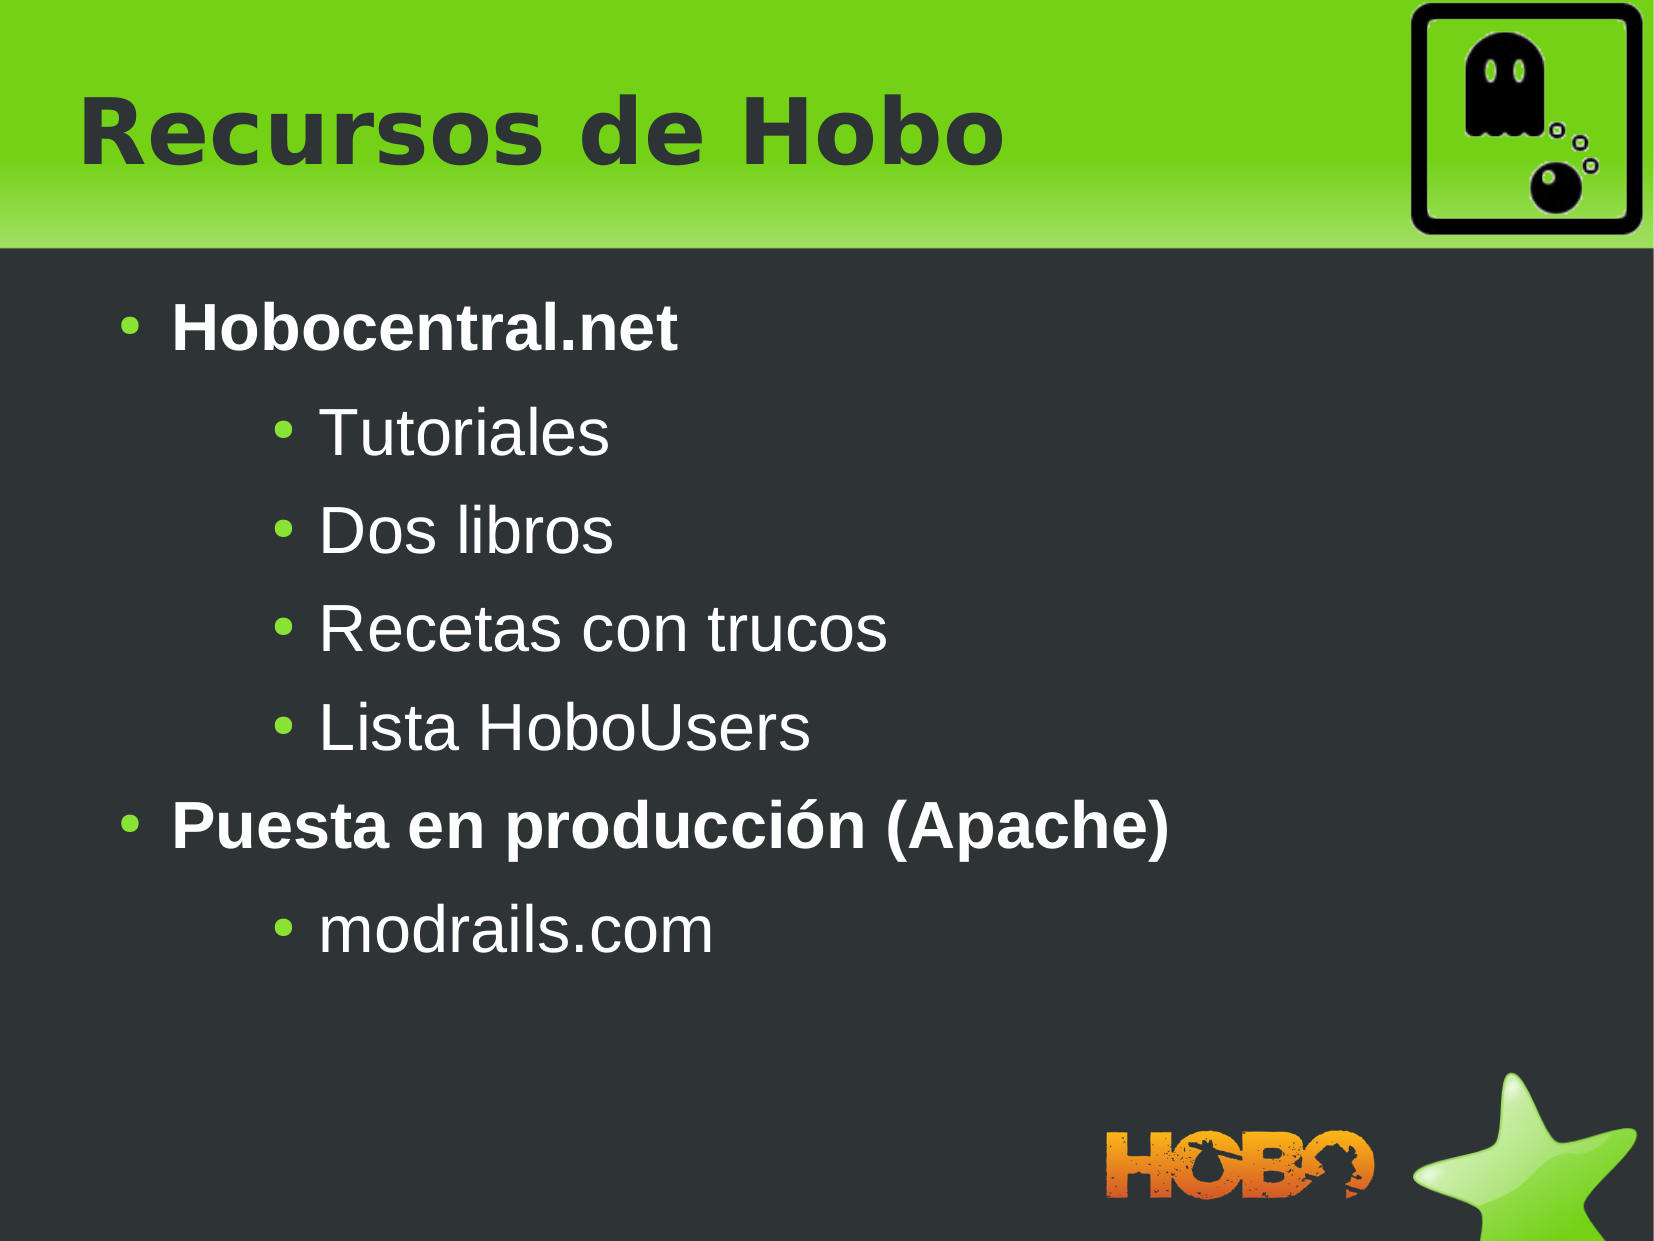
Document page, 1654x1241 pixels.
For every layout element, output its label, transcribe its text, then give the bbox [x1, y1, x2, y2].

picture [0, 0, 1654, 1241]
title Recursos de Hobo [76, 36, 1565, 229]
list Hobocentral.net Tutoriales Dos libros Recetas con trucos Lista HoboUsers Puesta en producción (Apache) modrails.com [82, 290, 1571, 1094]
